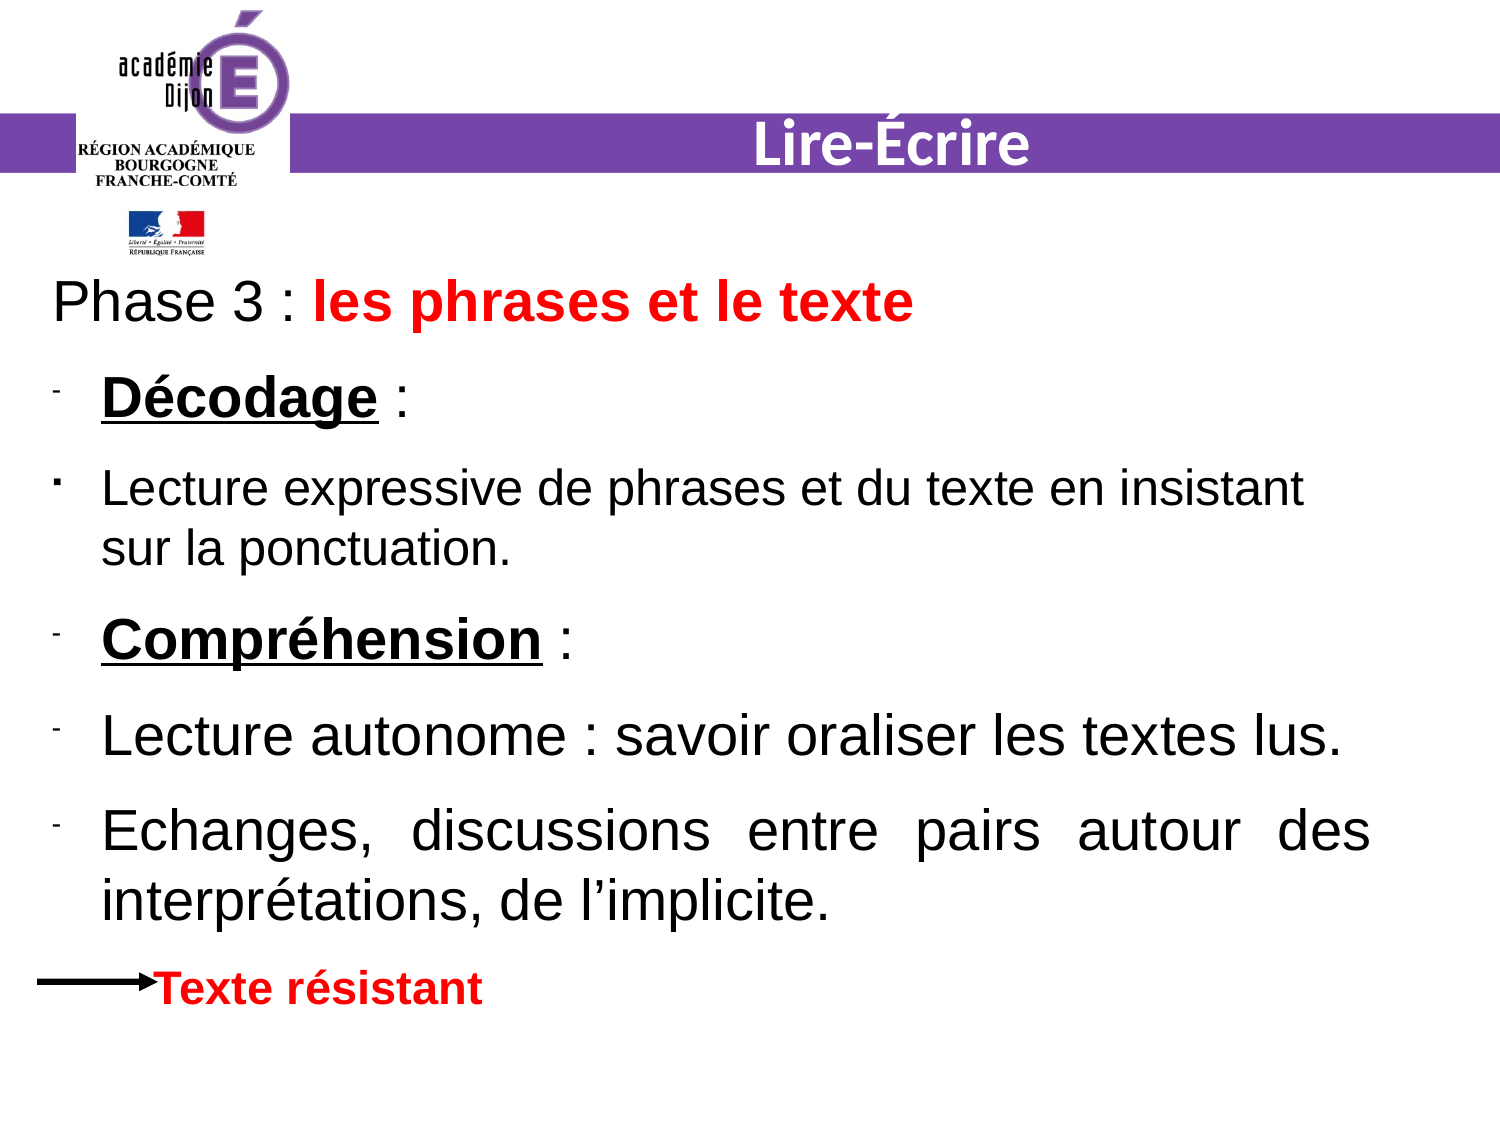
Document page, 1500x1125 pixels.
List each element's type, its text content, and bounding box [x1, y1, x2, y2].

text_box Phase 3 : les phrases et le texte Décodage : Lecture expressive de phrases et du texte en insistant sur la ponctuation. Compréhension : Lecture autonome : savoir oraliser les textes lus. Echanges, discussions entre pairs autour des interprétations, de l’implicite. Texte résistant [37, 256, 1387, 1030]
title Lire-Écrire [360, 45, 1425, 233]
picture [76, 8, 290, 256]
